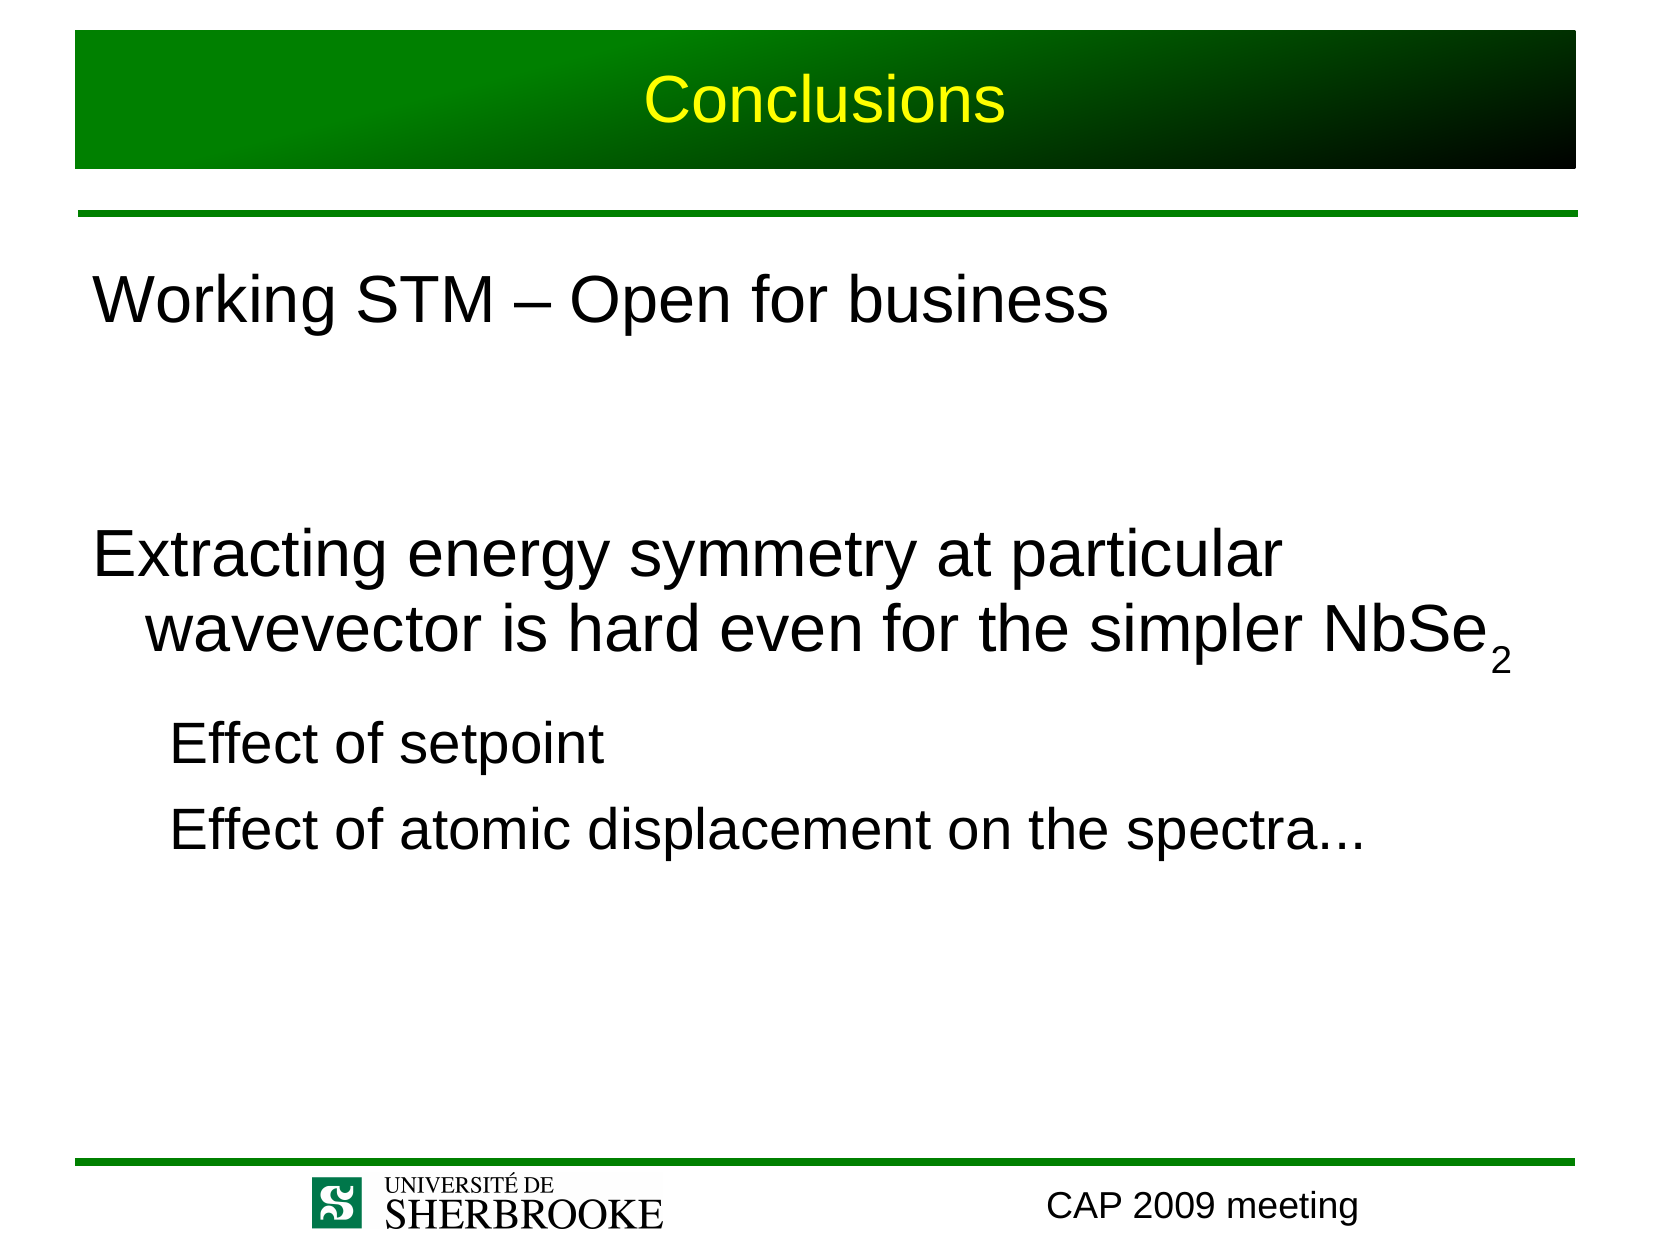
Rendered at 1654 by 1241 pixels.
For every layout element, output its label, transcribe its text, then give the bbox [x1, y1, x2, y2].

list Working STM – Open for business Extracting energy symmetry at particular wavevector is hard even for the simpler NbSe2 Effect of setpoint Effect of atomic displacement on the spectra... [75, 262, 1576, 1110]
picture [312, 1172, 663, 1229]
title Conclusions [75, 30, 1576, 169]
